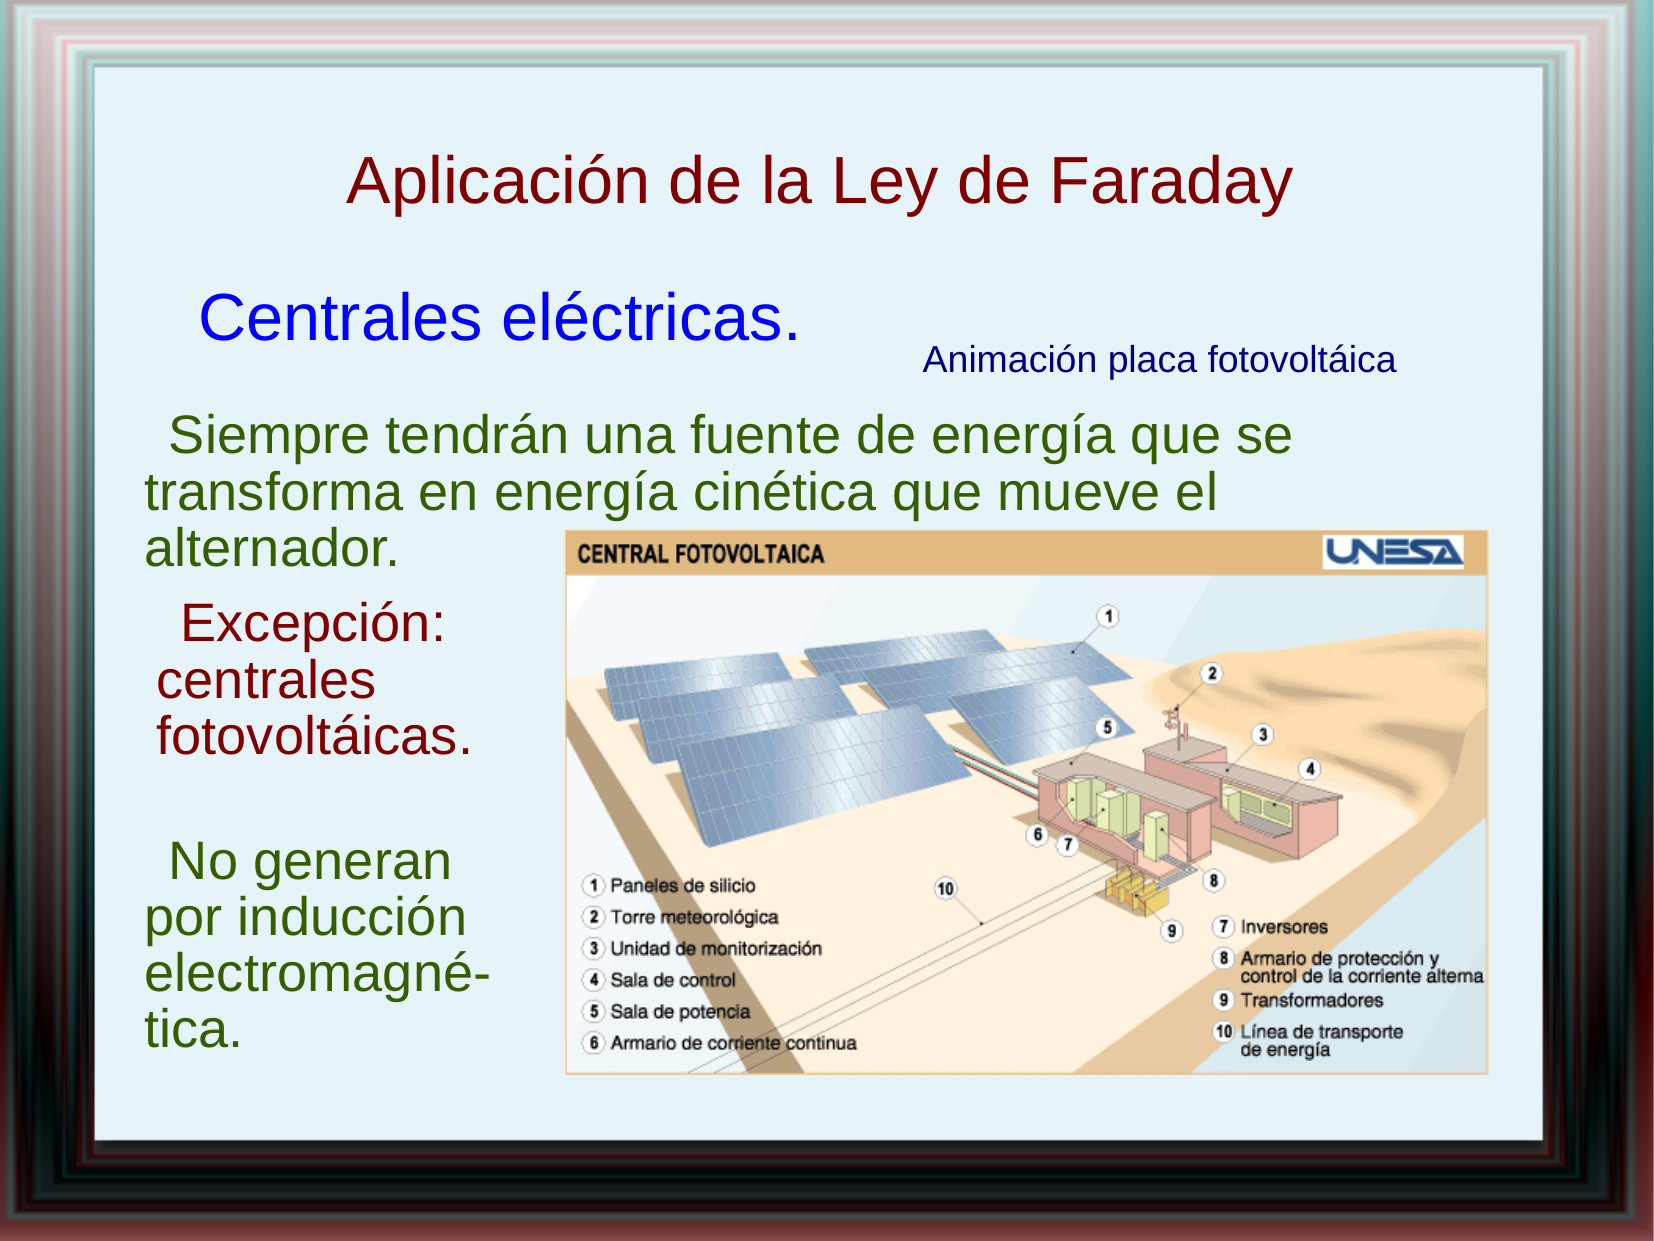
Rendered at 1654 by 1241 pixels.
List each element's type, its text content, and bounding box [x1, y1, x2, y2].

text_box Aplicación de la Ley de Faraday [271, 141, 1371, 217]
picture [0, 0, 1654, 1241]
text_box Animación placa fotovoltáica [907, 330, 1501, 402]
text_box Siempre tendrán una fuente de energía que se transforma en energía cinética que mueve el alternador. [129, 401, 1453, 590]
text_box No generan por inducción electromagné-tica. [129, 826, 520, 1071]
text_box Centrales eléctricas. [153, 277, 1288, 368]
text_box Excepción: centrales fotovoltáicas. [141, 590, 508, 778]
